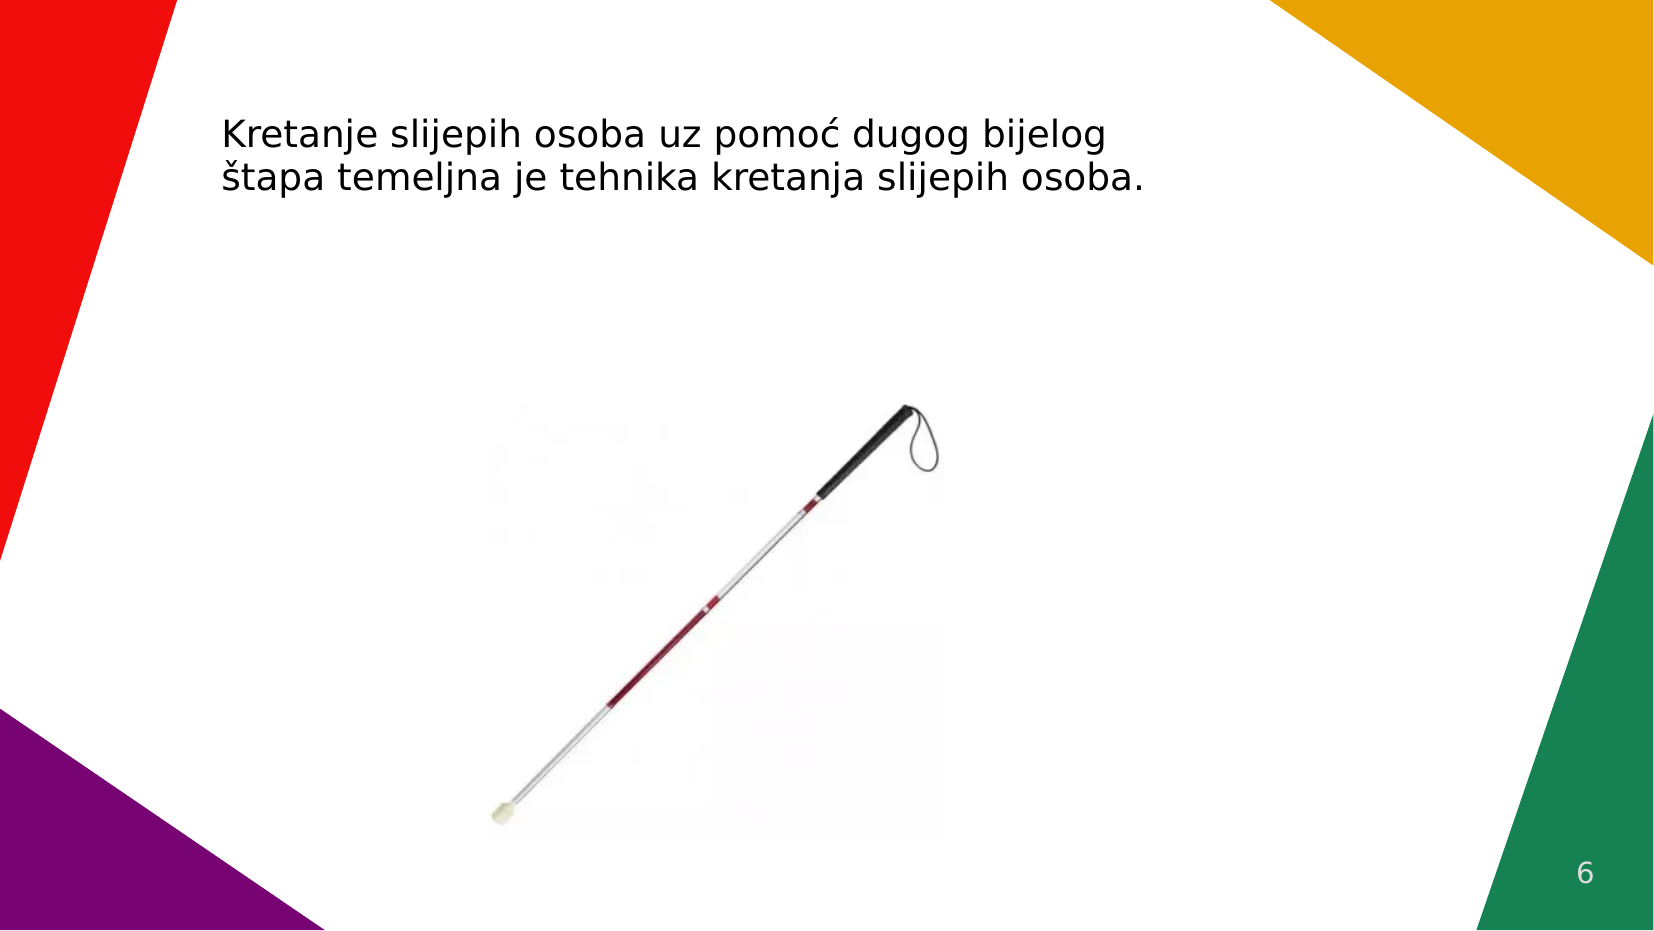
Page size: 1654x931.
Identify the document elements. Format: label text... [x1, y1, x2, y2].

text_box Kretanje slijepih osoba uz pomoć dugog bijelog štapa temeljna je tehnika kretanja slijepih osoba. [206, 104, 1329, 207]
chart [81, 61, 1534, 239]
picture [489, 384, 944, 839]
